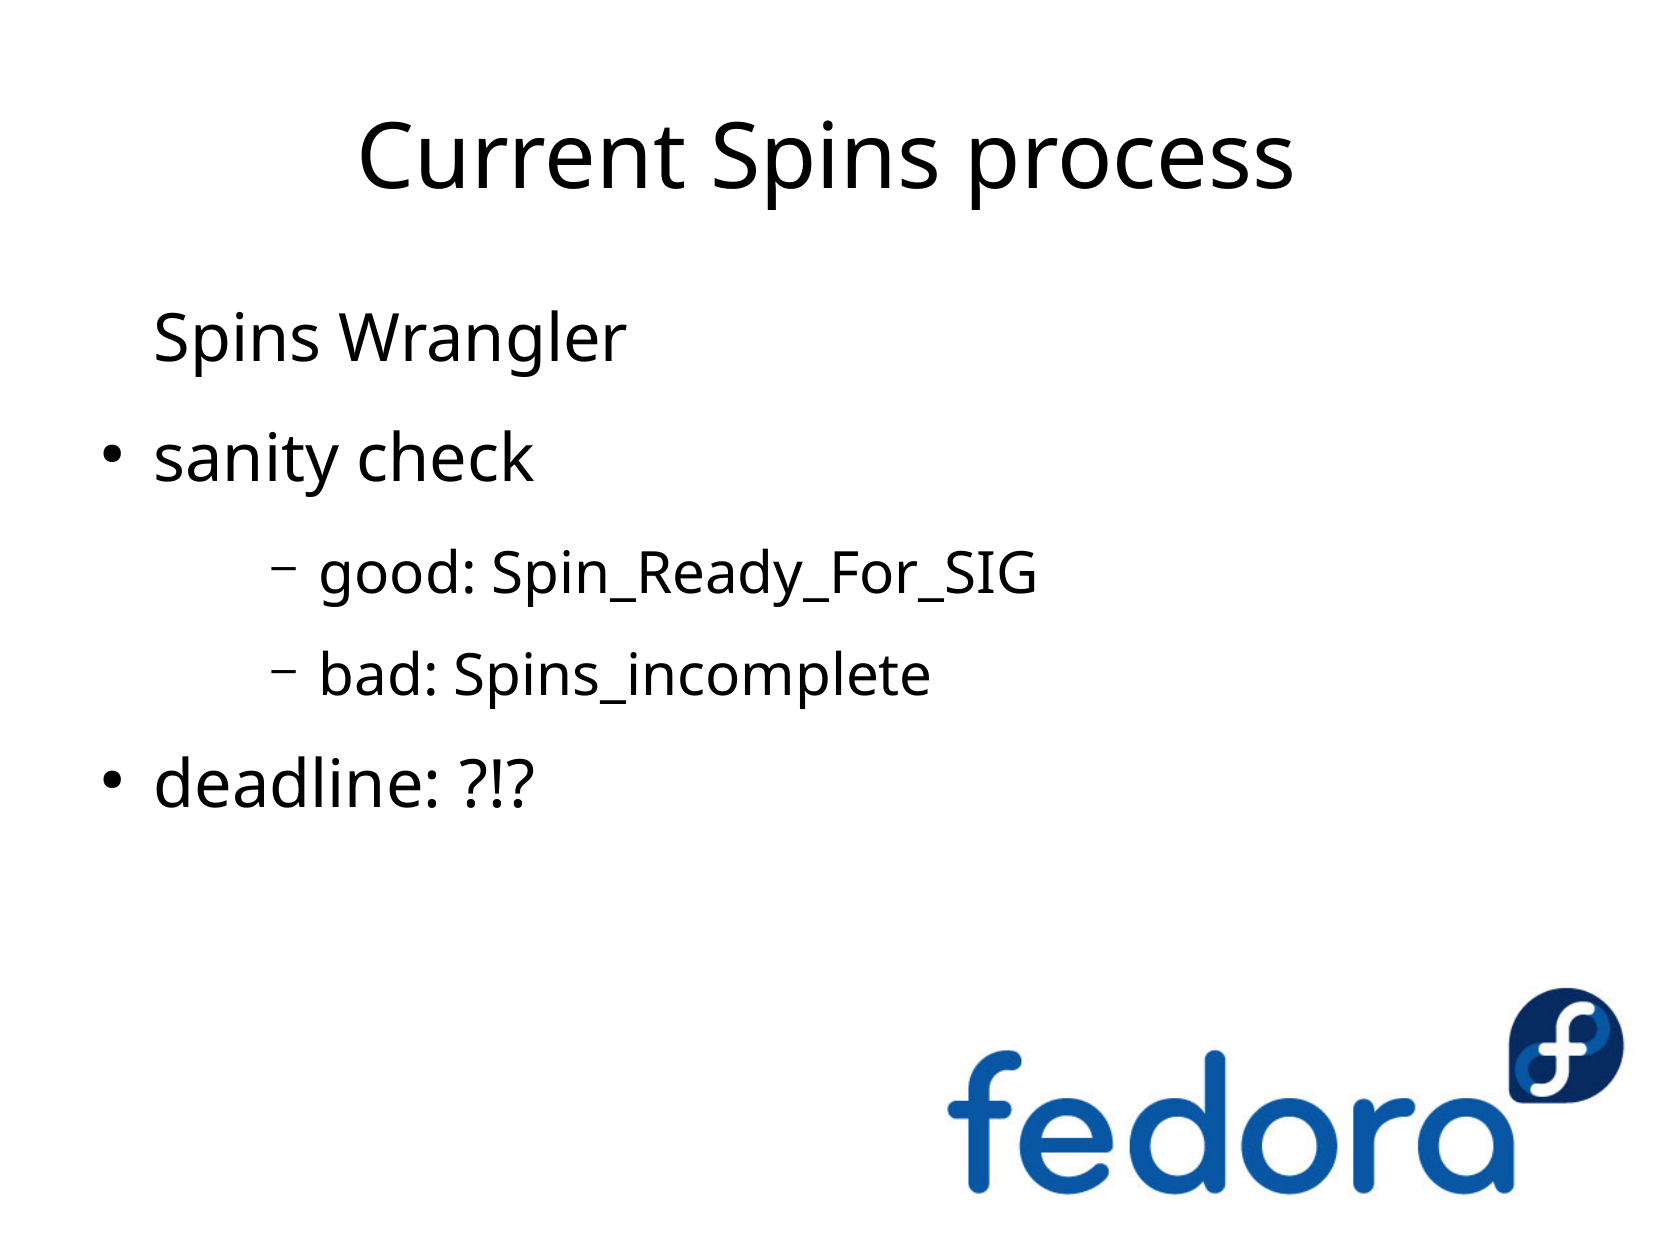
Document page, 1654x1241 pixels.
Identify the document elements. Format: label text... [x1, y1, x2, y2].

picture [925, 967, 1639, 1223]
list Spins Wrangler sanity check good: Spin_Ready_For_SIG bad: Spins_incomplete deadline: ?!? [82, 290, 1571, 1109]
title Current Spins process [82, 49, 1571, 257]
